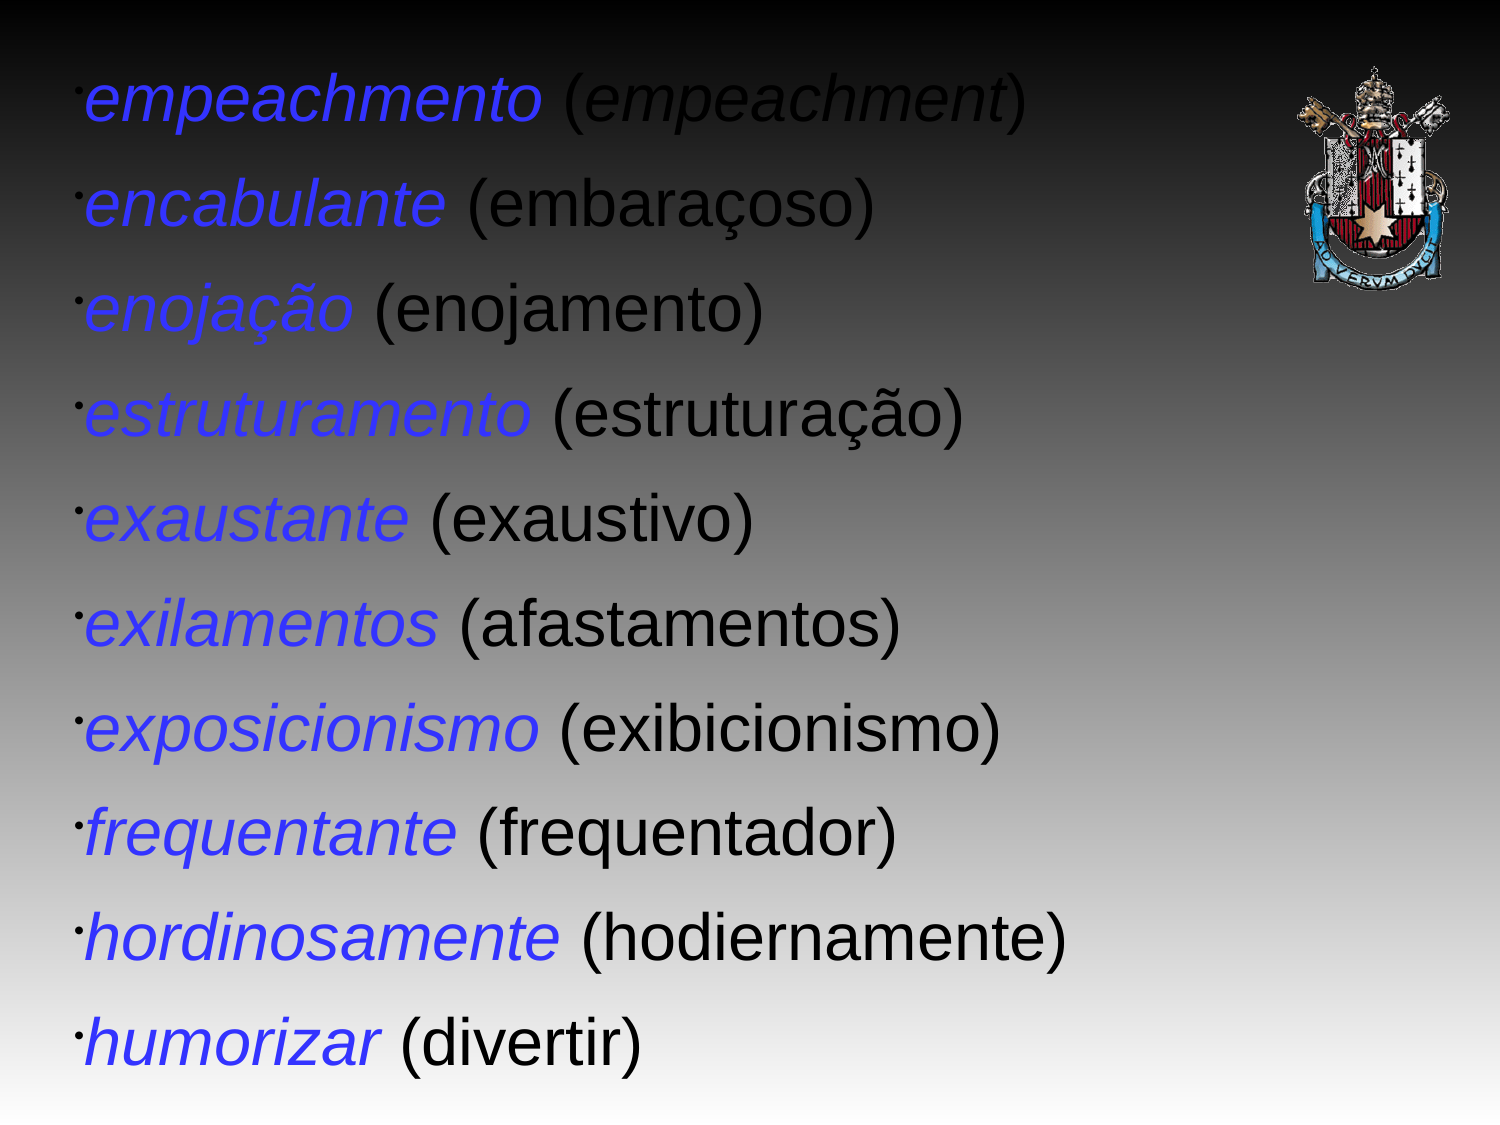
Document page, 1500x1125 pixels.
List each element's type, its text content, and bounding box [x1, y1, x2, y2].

chart [1297, 66, 1450, 291]
list empeachmento (empeachment) encabulante (embaraçoso) enojação (enojamento) estruturamento (estruturação) exaustante (exaustivo) exilamentos (afastamentos) exposicionismo (exibicionismo) frequentante (frequentador) hordinosamente (hodiernamente) humorizar (divertir) [0, 47, 1311, 1125]
